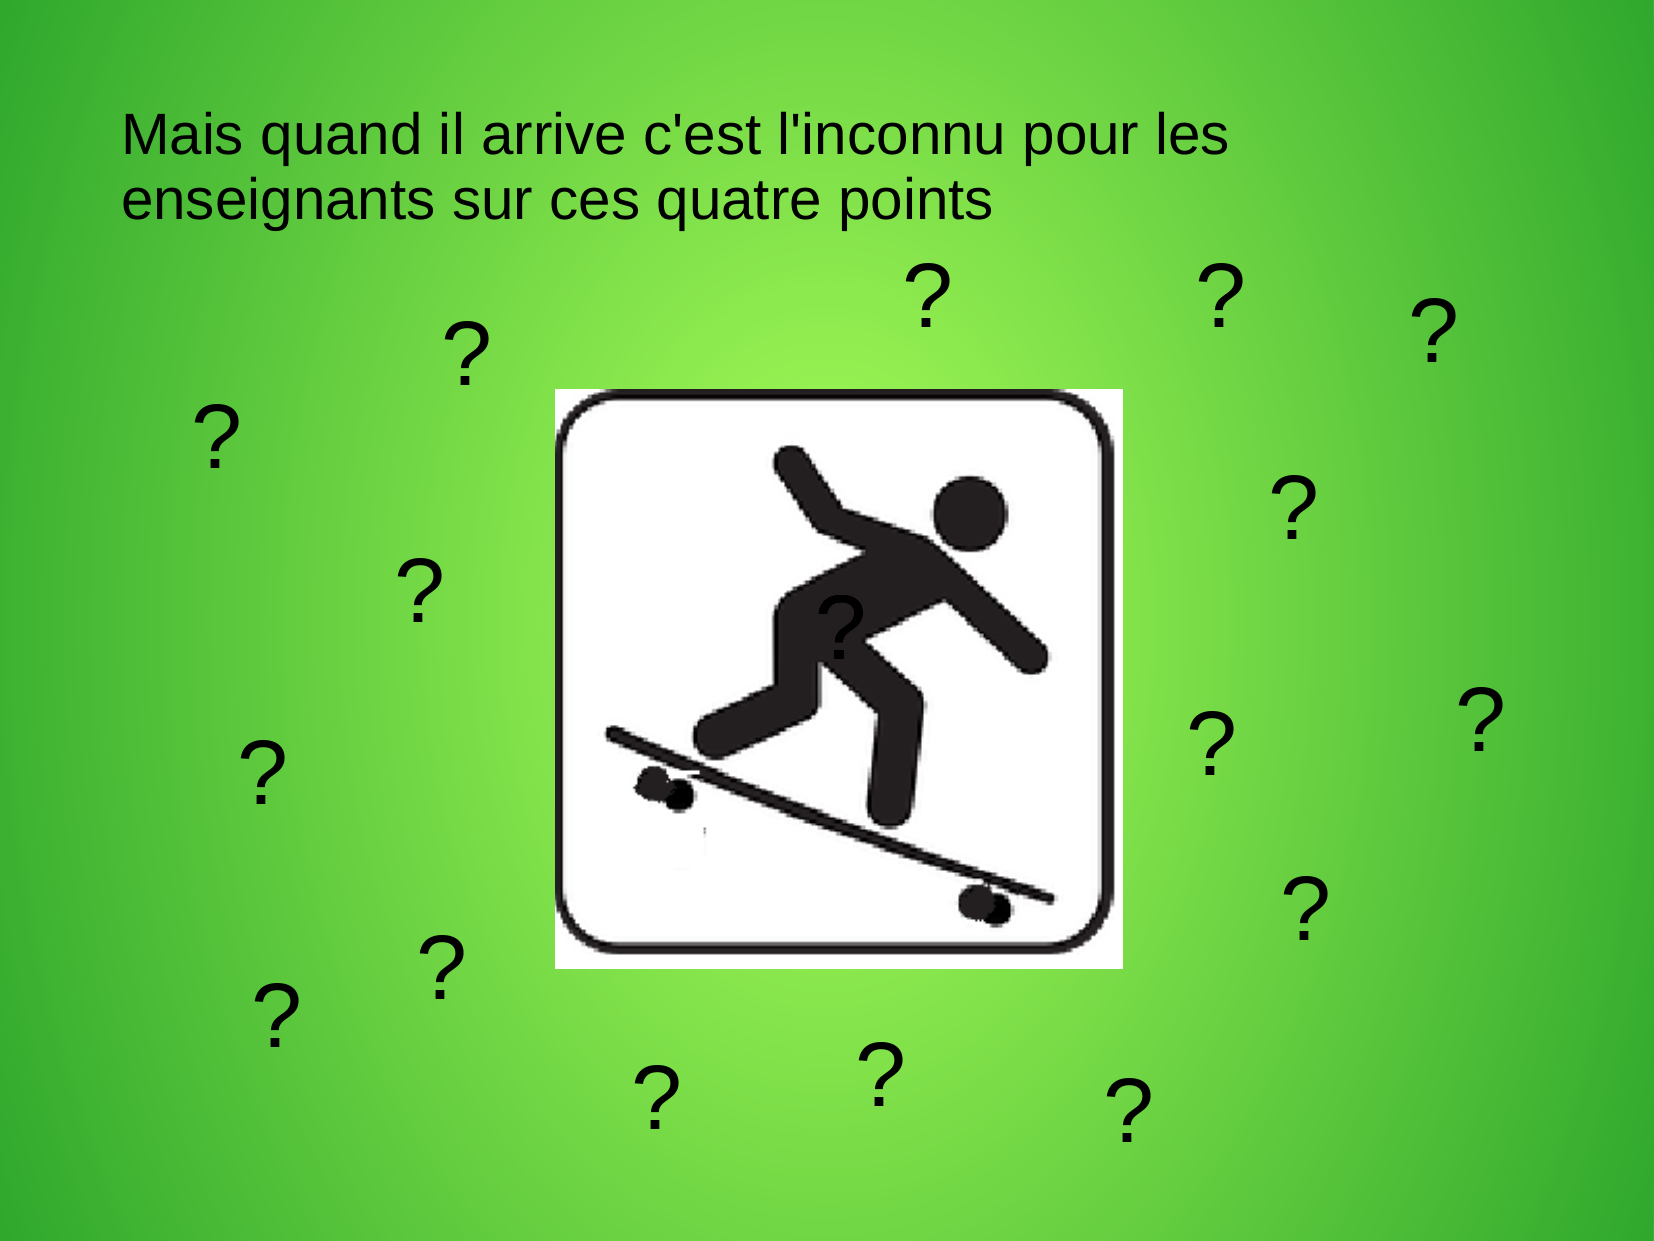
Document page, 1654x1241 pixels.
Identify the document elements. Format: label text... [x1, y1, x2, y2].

text_box ? [1181, 236, 1262, 355]
text_box ? [379, 532, 461, 650]
text_box ? [1171, 685, 1252, 803]
text_box ? [1088, 1051, 1170, 1170]
text_box ? [177, 377, 355, 496]
text_box ? [1253, 449, 1335, 567]
text_box ? [236, 957, 317, 1075]
text_box ? [1440, 661, 1522, 779]
text_box ? [1265, 850, 1347, 968]
text_box ? [800, 568, 882, 687]
picture [555, 389, 1123, 969]
text_box Mais quand il arrive c'est l'inconnu pour les enseignants sur ces quatre points [106, 94, 1536, 240]
text_box ? [616, 1039, 697, 1157]
text_box ? [840, 1016, 922, 1134]
text_box ? [887, 236, 969, 355]
text_box ? [222, 714, 304, 833]
text_box ? [401, 909, 483, 1027]
text_box ? [427, 295, 508, 413]
text_box ? [1393, 272, 1475, 390]
